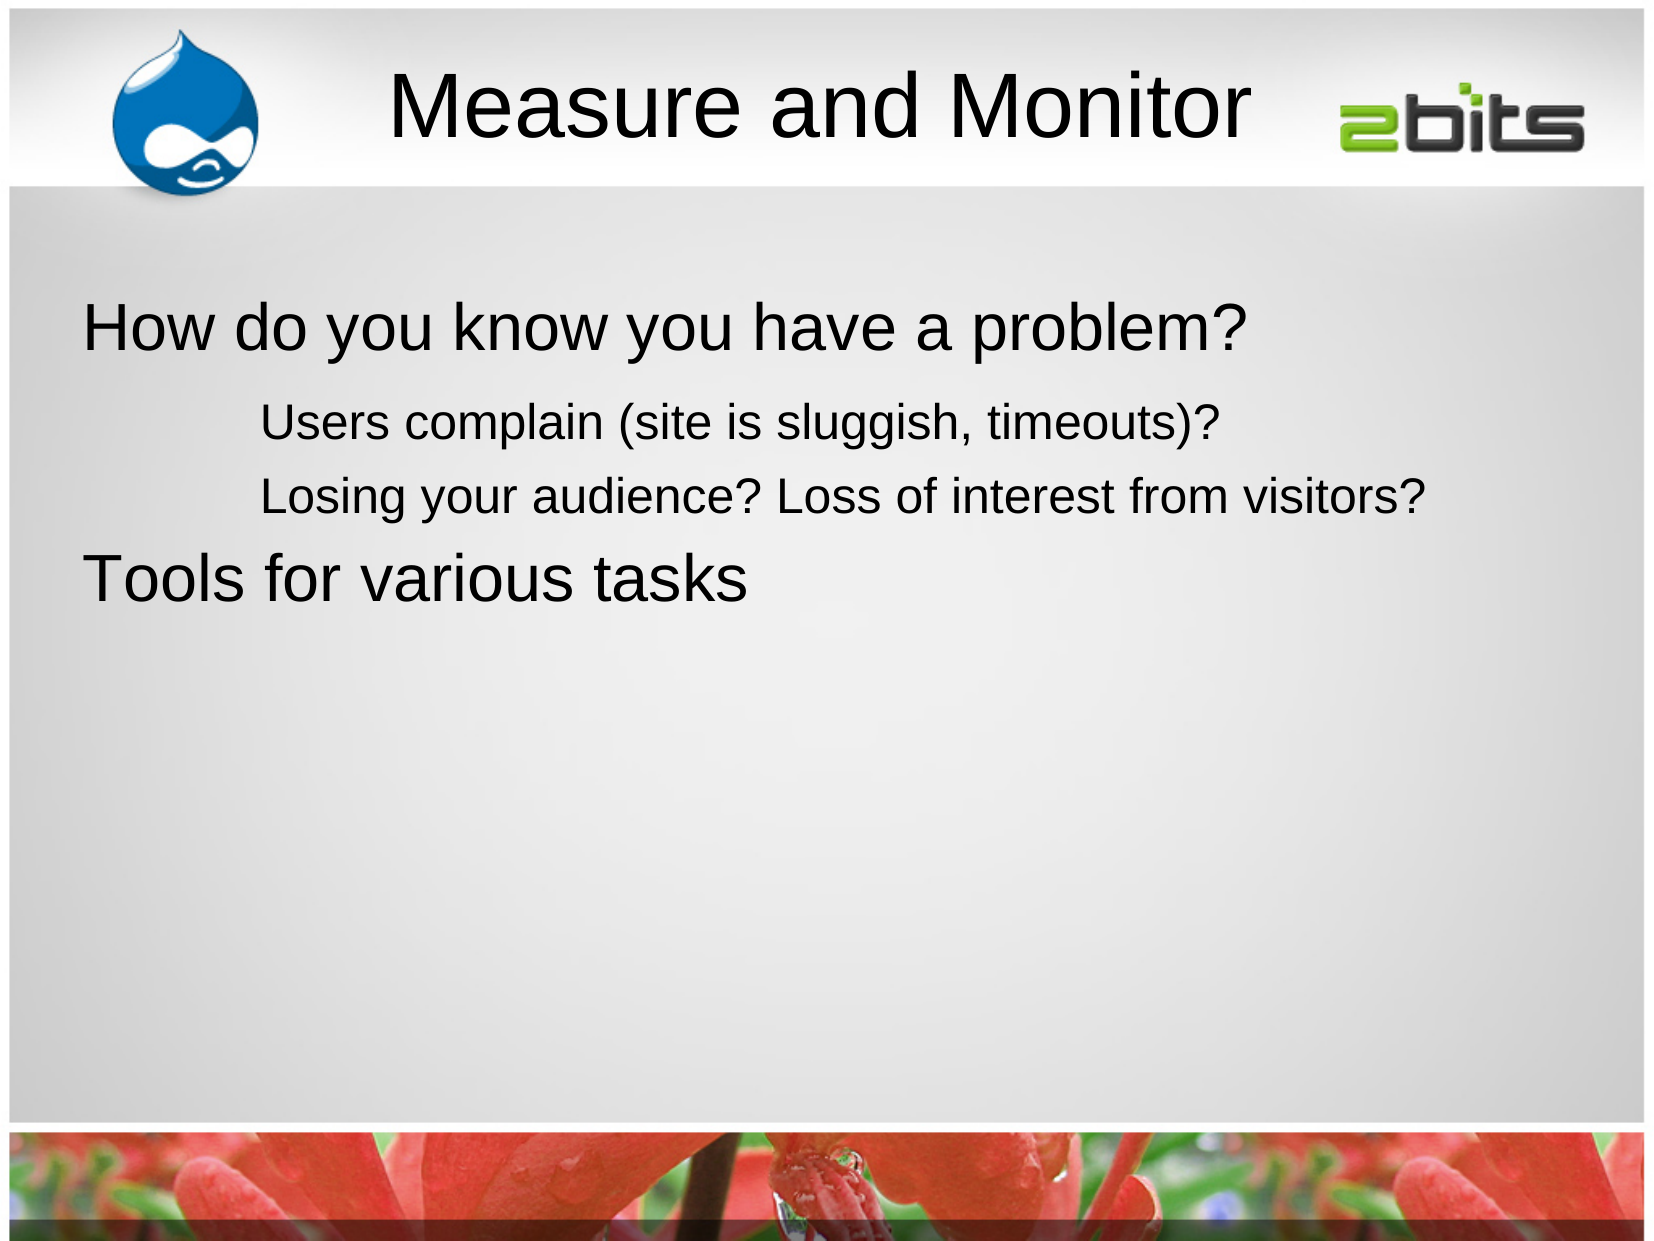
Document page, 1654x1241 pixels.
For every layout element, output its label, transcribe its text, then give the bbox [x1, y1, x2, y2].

title Measure and Monitor [76, 2, 1565, 210]
picture [0, 0, 1654, 1241]
list How do you know you have a problem? Users complain (site is sluggish, timeouts)? Losing your audience? Loss of interest from visitors? Tools for various tasks [82, 290, 1571, 1109]
